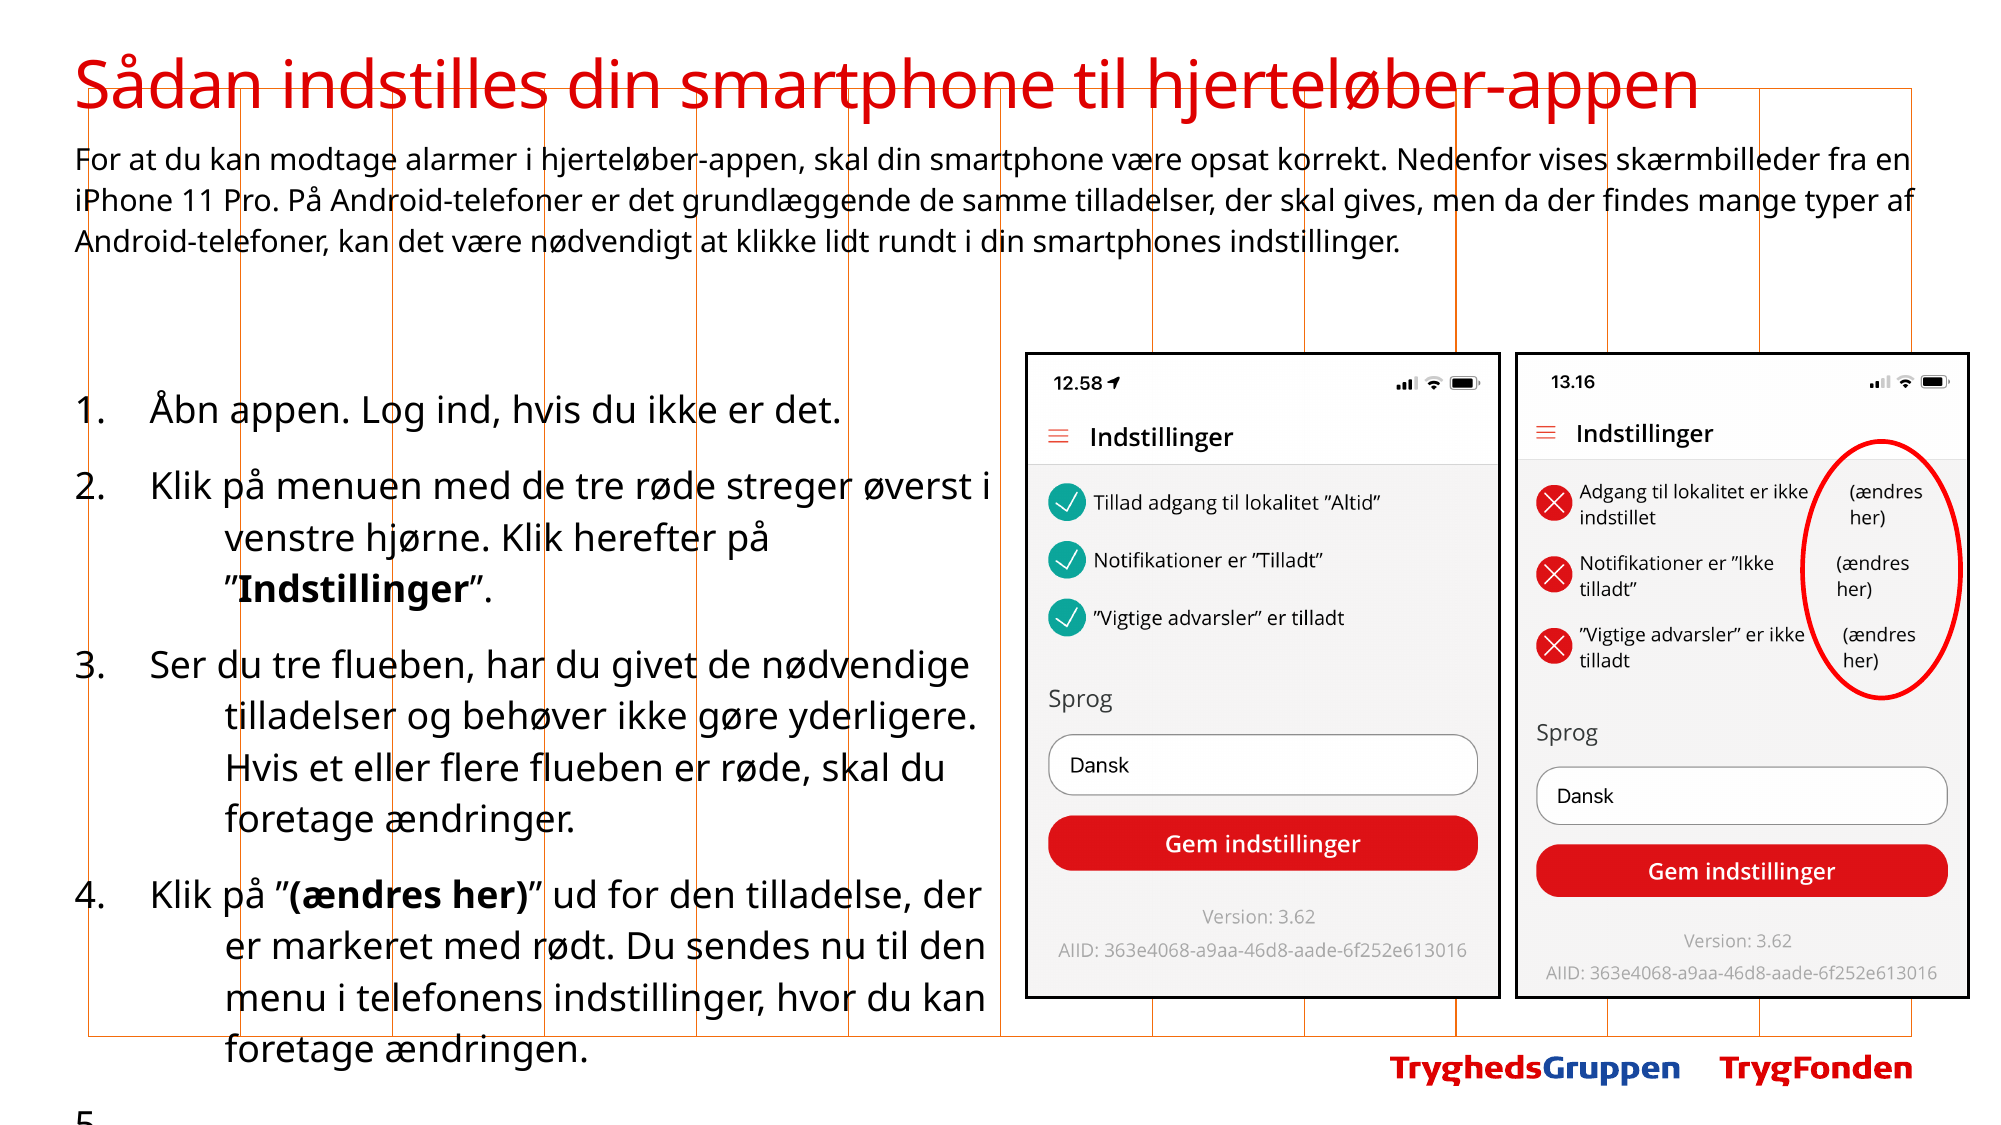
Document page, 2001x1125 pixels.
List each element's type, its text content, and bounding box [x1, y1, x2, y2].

picture [1517, 354, 1967, 997]
title Sådan indstilles din smartphone til hjerteløber-appen [74, 50, 1897, 134]
picture [1028, 354, 1498, 997]
list For at du kan modtage alarmer i hjerteløber-appen, skal din smartphone være opsat korrekt. Nedenfor vises skærmbilleder fra en iPhone 11 Pro. På Android-telefoner er det grundlæggende de samme tilladelser, der skal gives, men da der findes mange typer af Android-telefoner, kan det være nødvendigt at klikke lidt rundt i din smartphones indstillinger. [74, 134, 2000, 261]
text_box Åbn appen. Log ind, hvis du ikke er det. Klik på menuen med de tre røde streger øverst i venstre hjørne. Klik herefter på ”Indstillinger”. Ser du tre flueben, har du givet de nødvendige tilladelser og behøver ikke gøre yderligere. Hvis et eller flere flueben er røde, skal du foretage ændringer. Klik på ”(ændres her)” ud for den tilladelse, der er markeret med rødt. Du sendes nu til den menu i telefonens indstillinger, hvor du kan foretage ændringen. [74, 379, 1297, 1017]
